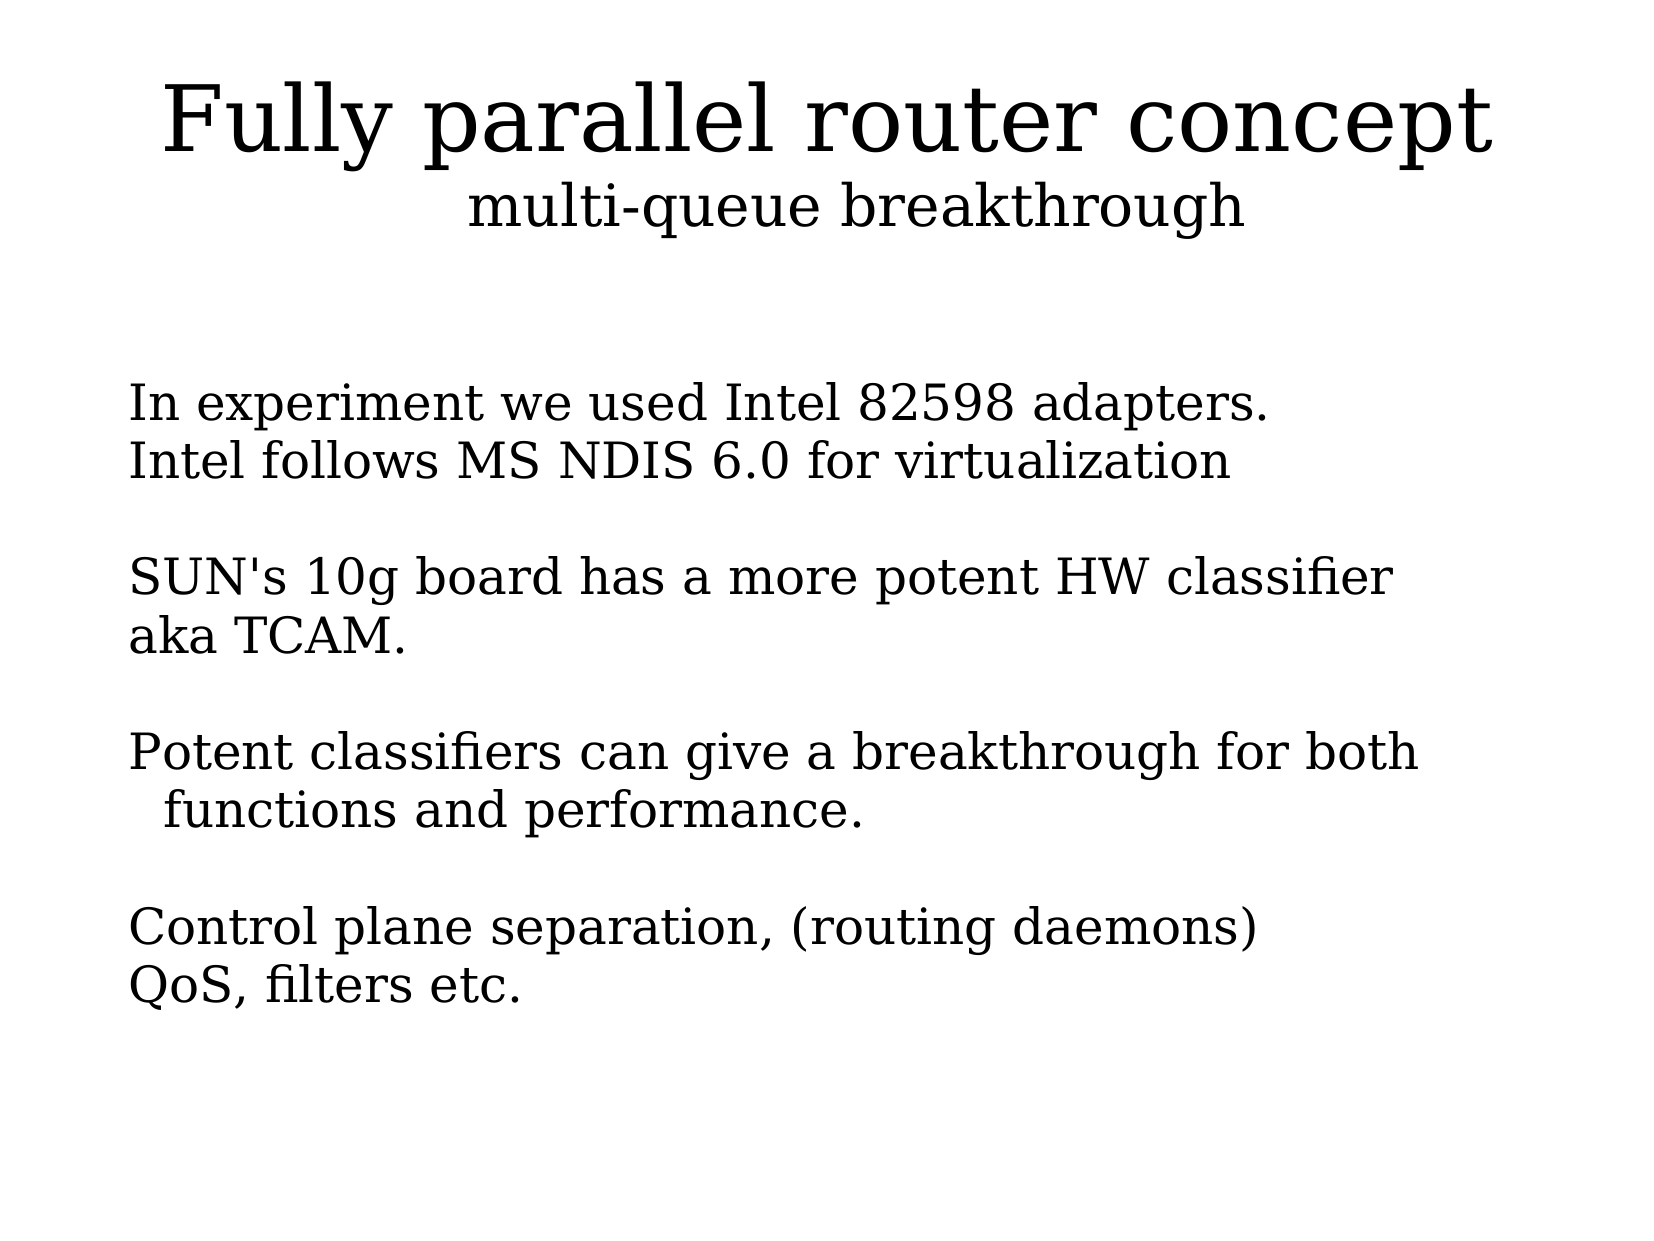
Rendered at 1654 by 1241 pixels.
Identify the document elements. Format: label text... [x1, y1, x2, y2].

title Fully parallel router concept multi-queue breakthrough [121, 49, 1534, 257]
subtitle In experiment we used Intel 82598 adapters. Intel follows MS NDIS 6.0 for virtualization SUN's 10g board has a more potent HW classifier aka TCAM. Potent classifiers can give a breakthrough for both functions and performance. Control plane separation, (routing daemons) QoS, filters etc. [128, 303, 1510, 1085]
